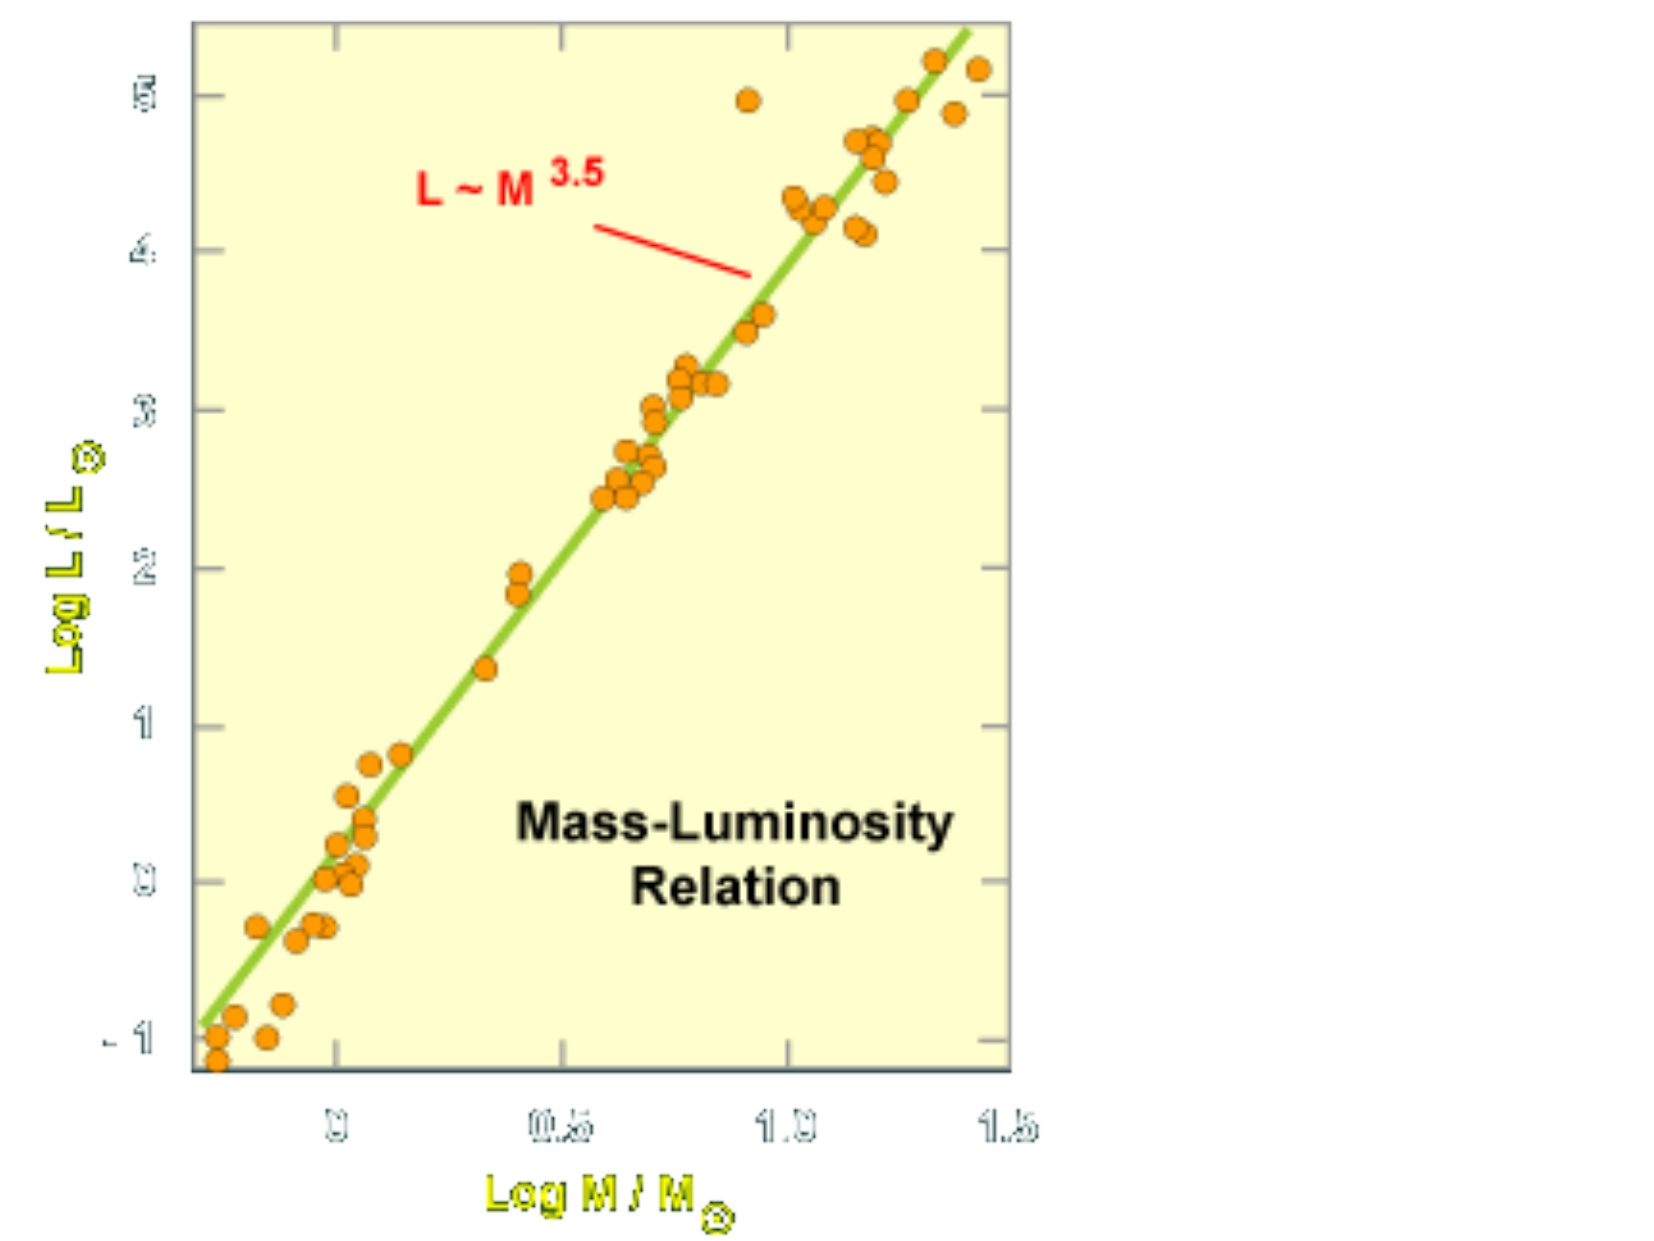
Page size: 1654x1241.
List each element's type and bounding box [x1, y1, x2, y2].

picture [0, 0, 1052, 1241]
